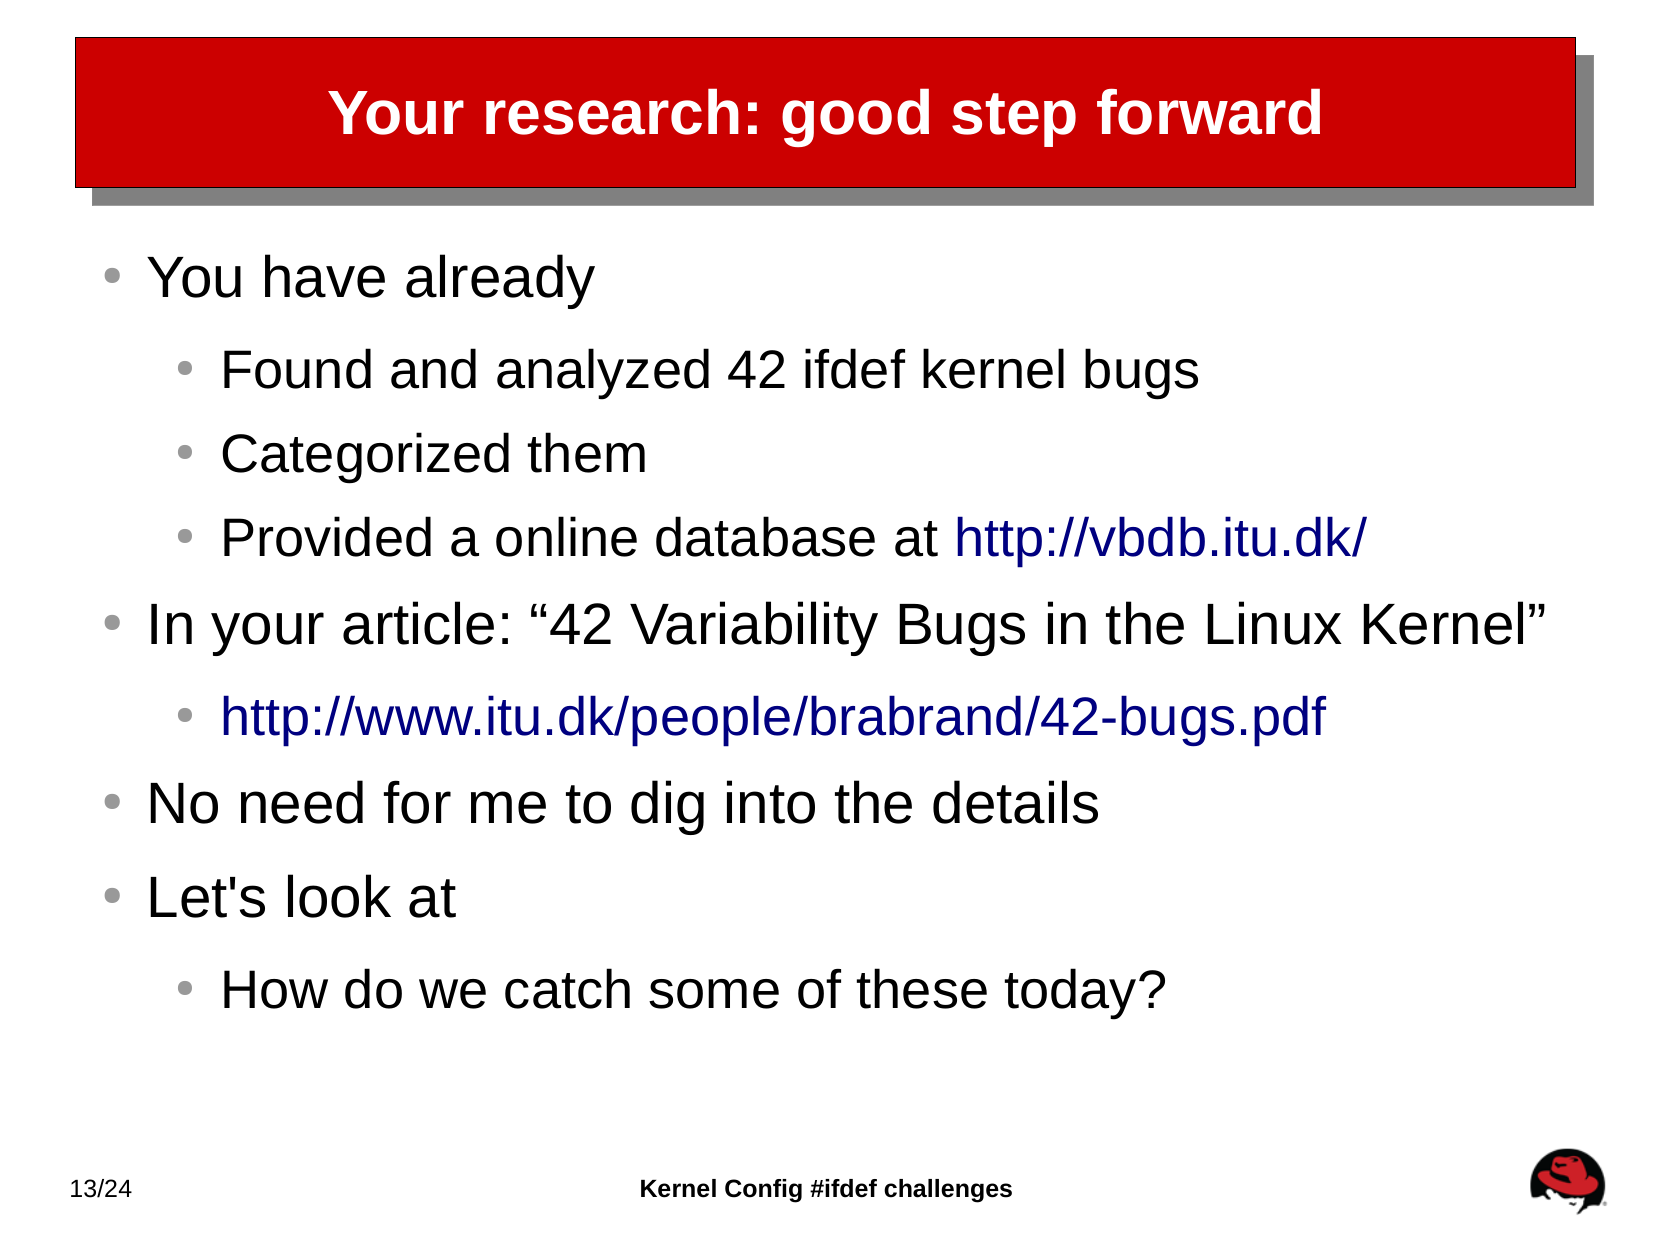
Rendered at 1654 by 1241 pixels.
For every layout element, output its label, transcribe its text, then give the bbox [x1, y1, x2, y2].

picture [1529, 1146, 1613, 1224]
list You have already Found and analyzed 42 ifdef kernel bugs Categorized them Provided a online database at http://vbdb.itu.dk/ In your article: “42 Variability Bugs in the Linux Kernel” http://www.itu.dk/people/brabrand/42-bugs.pdf No need for me to dig into the details Let's look at How do we catch some of these today? [86, 244, 1576, 1109]
title Your research: good step forward [82, 37, 1571, 188]
